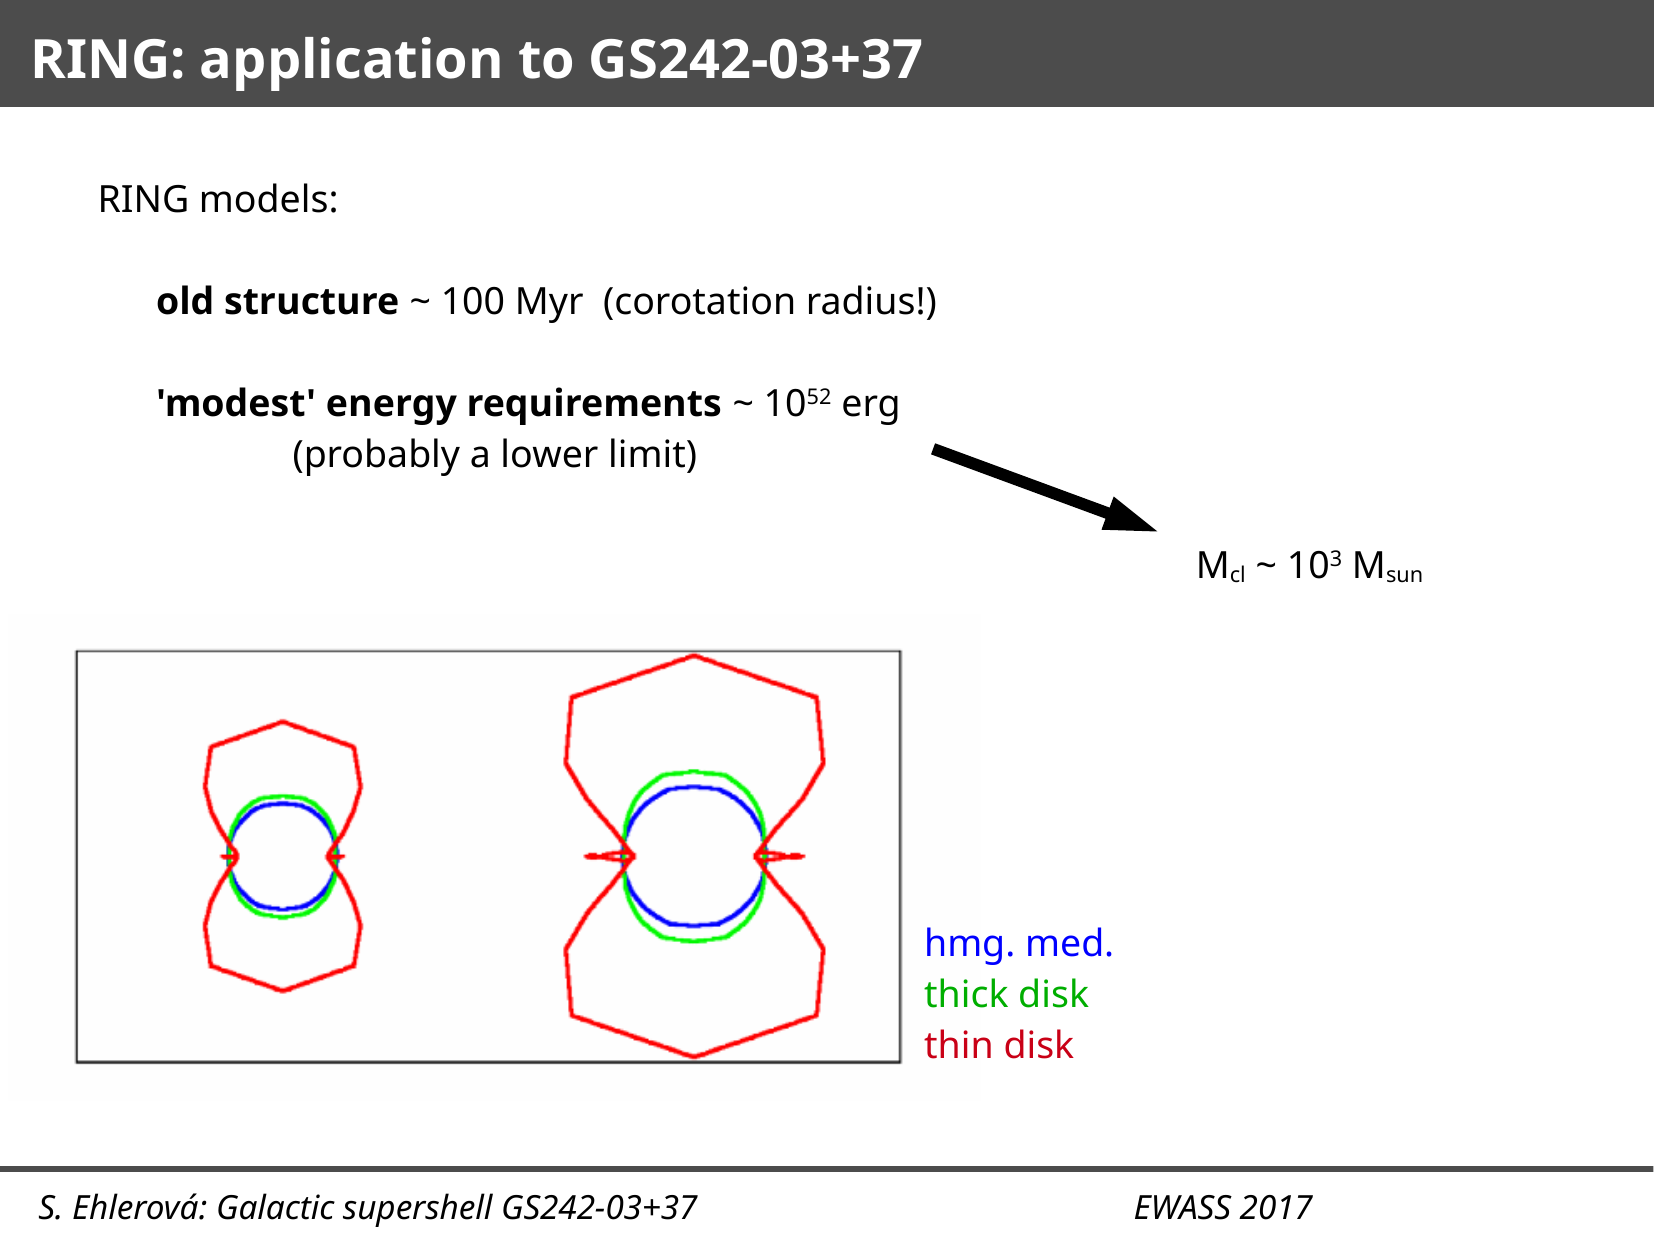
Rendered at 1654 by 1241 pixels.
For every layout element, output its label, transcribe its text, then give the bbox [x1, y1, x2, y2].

text_box RING: application to GS242-03+37 [15, 13, 1109, 95]
text_box [0, 0, 1654, 107]
text_box hmg. med. thick disk thin disk [909, 909, 1146, 1062]
text_box Mcl ~ 103 Msun [1181, 531, 1462, 605]
text_box RING models: old structure ~ 100 Myr (corotation radius!) 'modest' energy requirements ~ 1052 erg (probably a lower limit) [82, 165, 1111, 501]
text_box S. Ehlerová: Galactic supershell GS242-03+37 EWASS 2017 [23, 1176, 1643, 1232]
picture [8, 614, 981, 1101]
